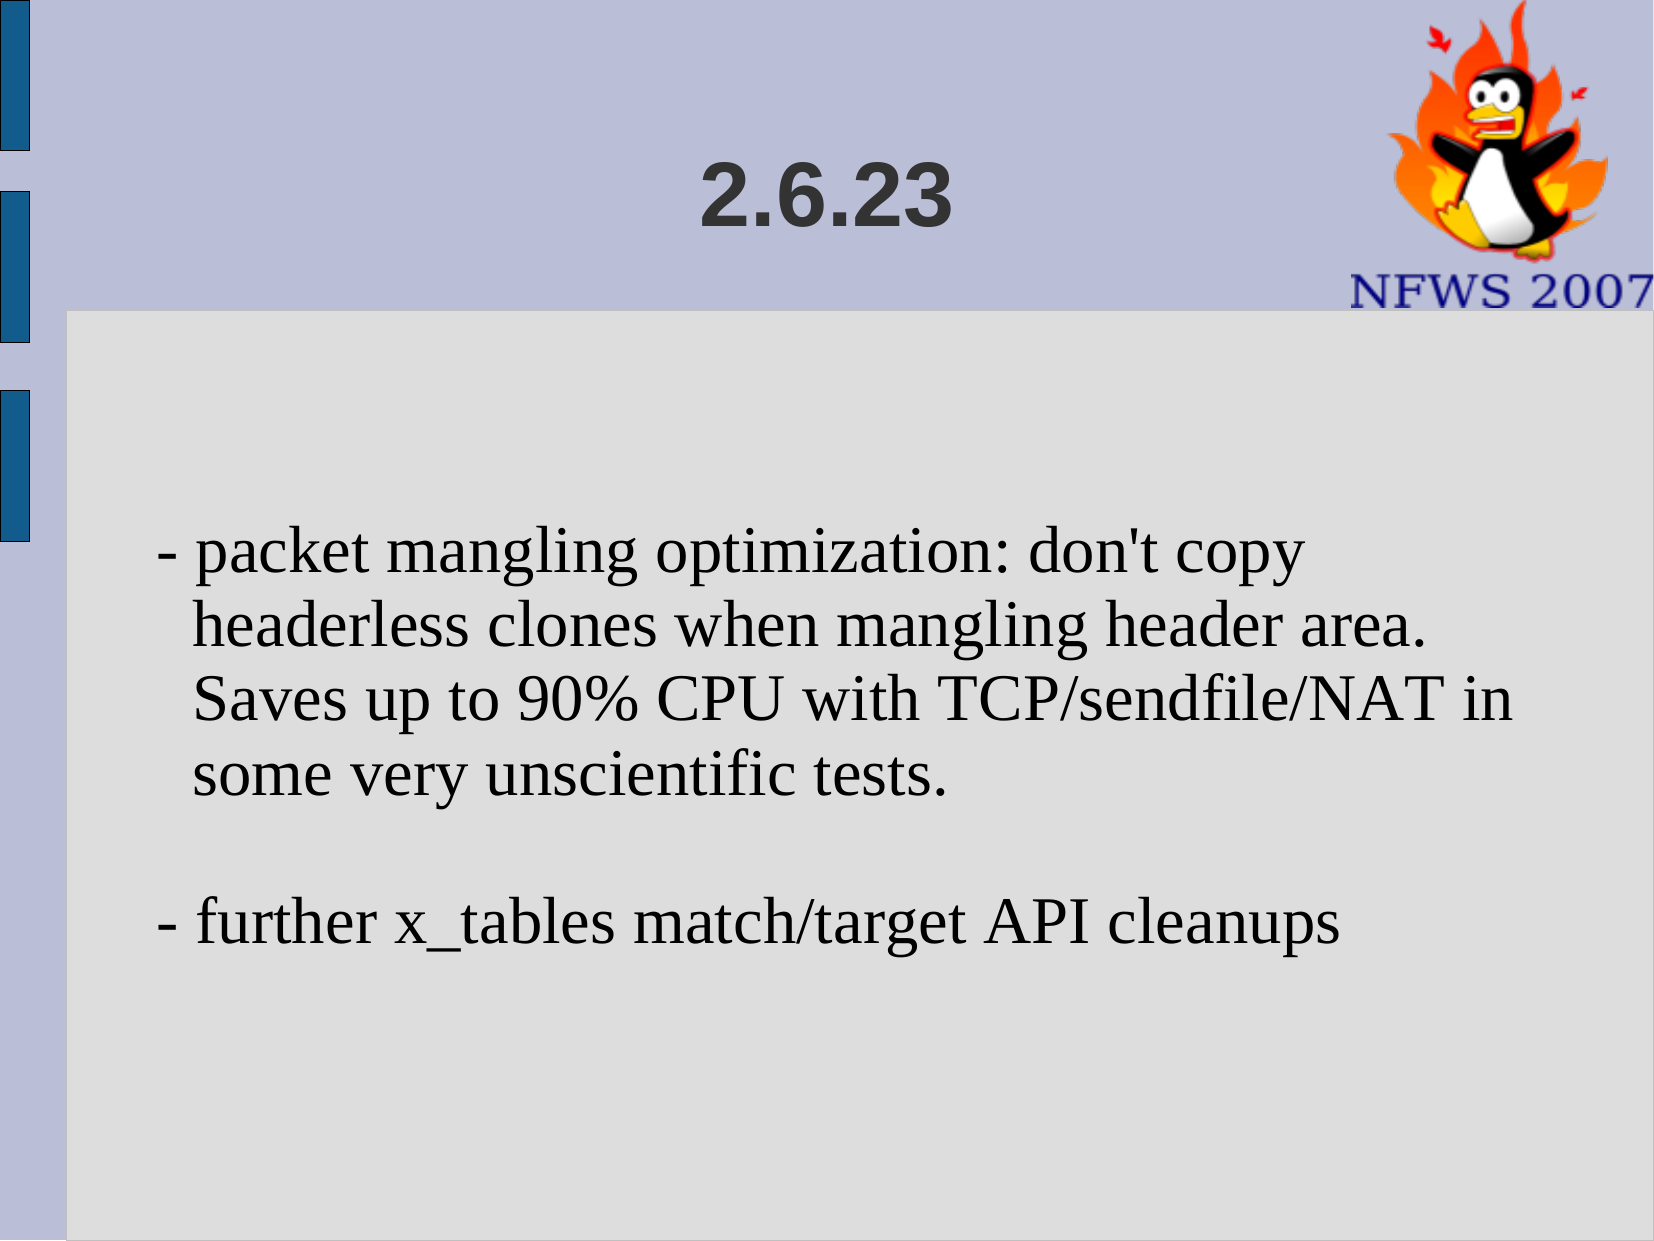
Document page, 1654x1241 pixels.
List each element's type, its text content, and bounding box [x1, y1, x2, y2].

picture [1351, 0, 1654, 308]
subtitle - packet mangling optimization: don't copy headerless clones when mangling header area. Saves up to 90% CPU with TCP/sendfile/NAT in some very unscientific tests. - further x_tables match/target API cleanups [121, 352, 1534, 1119]
title 2.6.23 [121, 98, 1351, 291]
